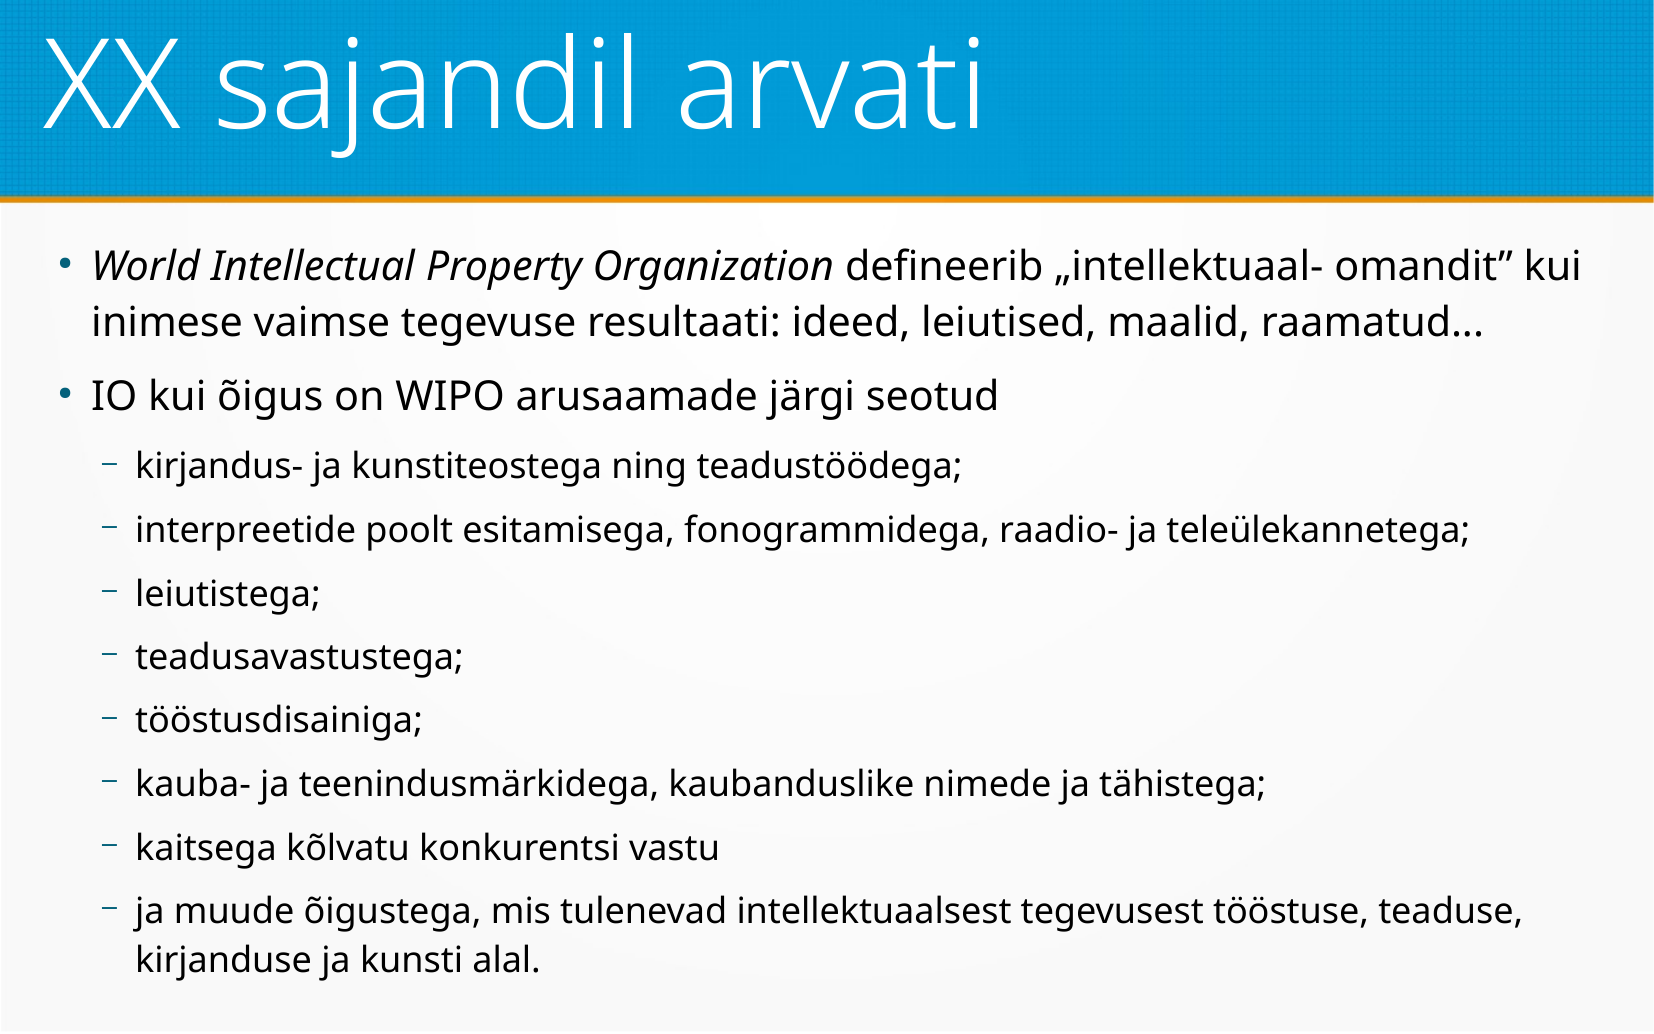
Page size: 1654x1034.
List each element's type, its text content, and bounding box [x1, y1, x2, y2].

list World Intellectual Property Organization defineerib „intellektuaal- omandit” kui inimese vaimse tegevuse resultaati: ideed, leiutised, maalid, raamatud... IO kui õigus on WIPO arusaamade järgi seotud kirjandus- ja kunstiteostega ning teadustöödega; interpreetide poolt esitamisega, fonogrammidega, raadio- ja teleülekannetega; leiutistega; teadusavastustega; tööstusdisainiga; kauba- ja teenindusmärkidega, kaubanduslike nimede ja tähistega; kaitsega kõlvatu konkurentsi vastu ja muude õigustega, mis tulenevad intellektuaalsest tegevusest tööstuse, teaduse, kirjanduse ja kunsti alal. [47, 236, 1607, 1002]
picture [0, 195, 1654, 1034]
title XX sajandil arvati [43, 0, 1619, 166]
